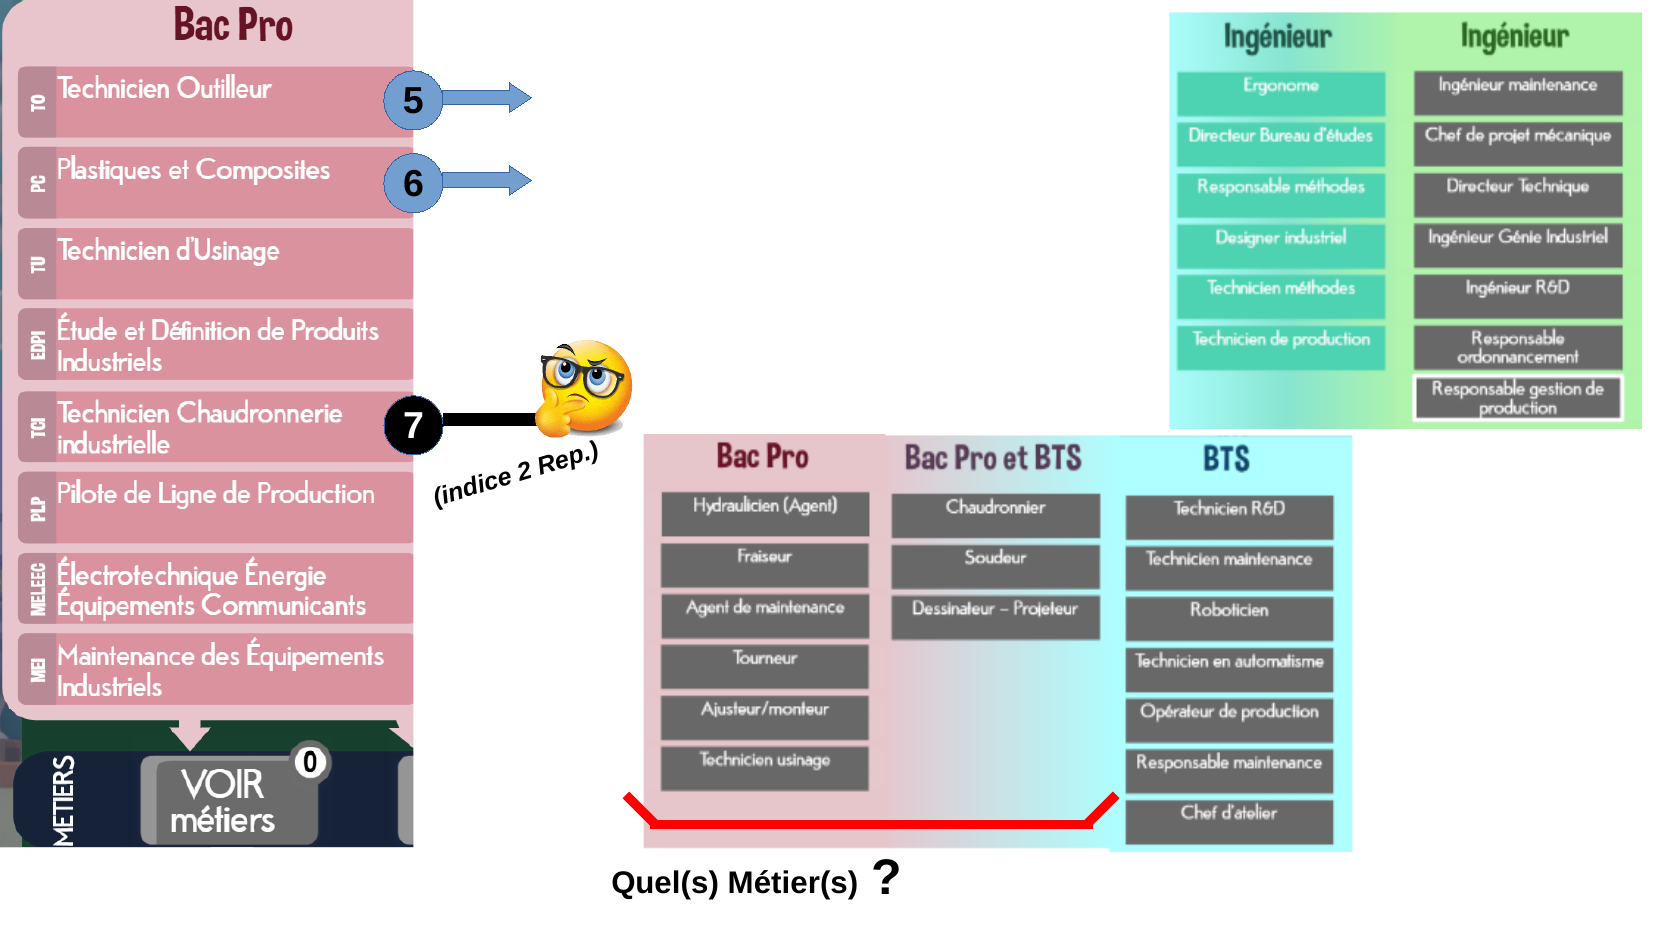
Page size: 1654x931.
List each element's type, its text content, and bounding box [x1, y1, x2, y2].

text_box [442, 165, 532, 196]
text_box 7 [383, 395, 444, 455]
text_box (indice 2 Rep.) [413, 413, 652, 523]
picture [0, 0, 414, 857]
text_box 6 [383, 153, 443, 213]
text_box Quel(s) Métier(s) [596, 857, 892, 908]
picture [531, 336, 634, 440]
text_box [442, 82, 532, 113]
text_box ? [856, 842, 916, 913]
text_box 5 [383, 70, 443, 130]
picture [1169, 11, 1642, 429]
picture [643, 434, 1353, 852]
